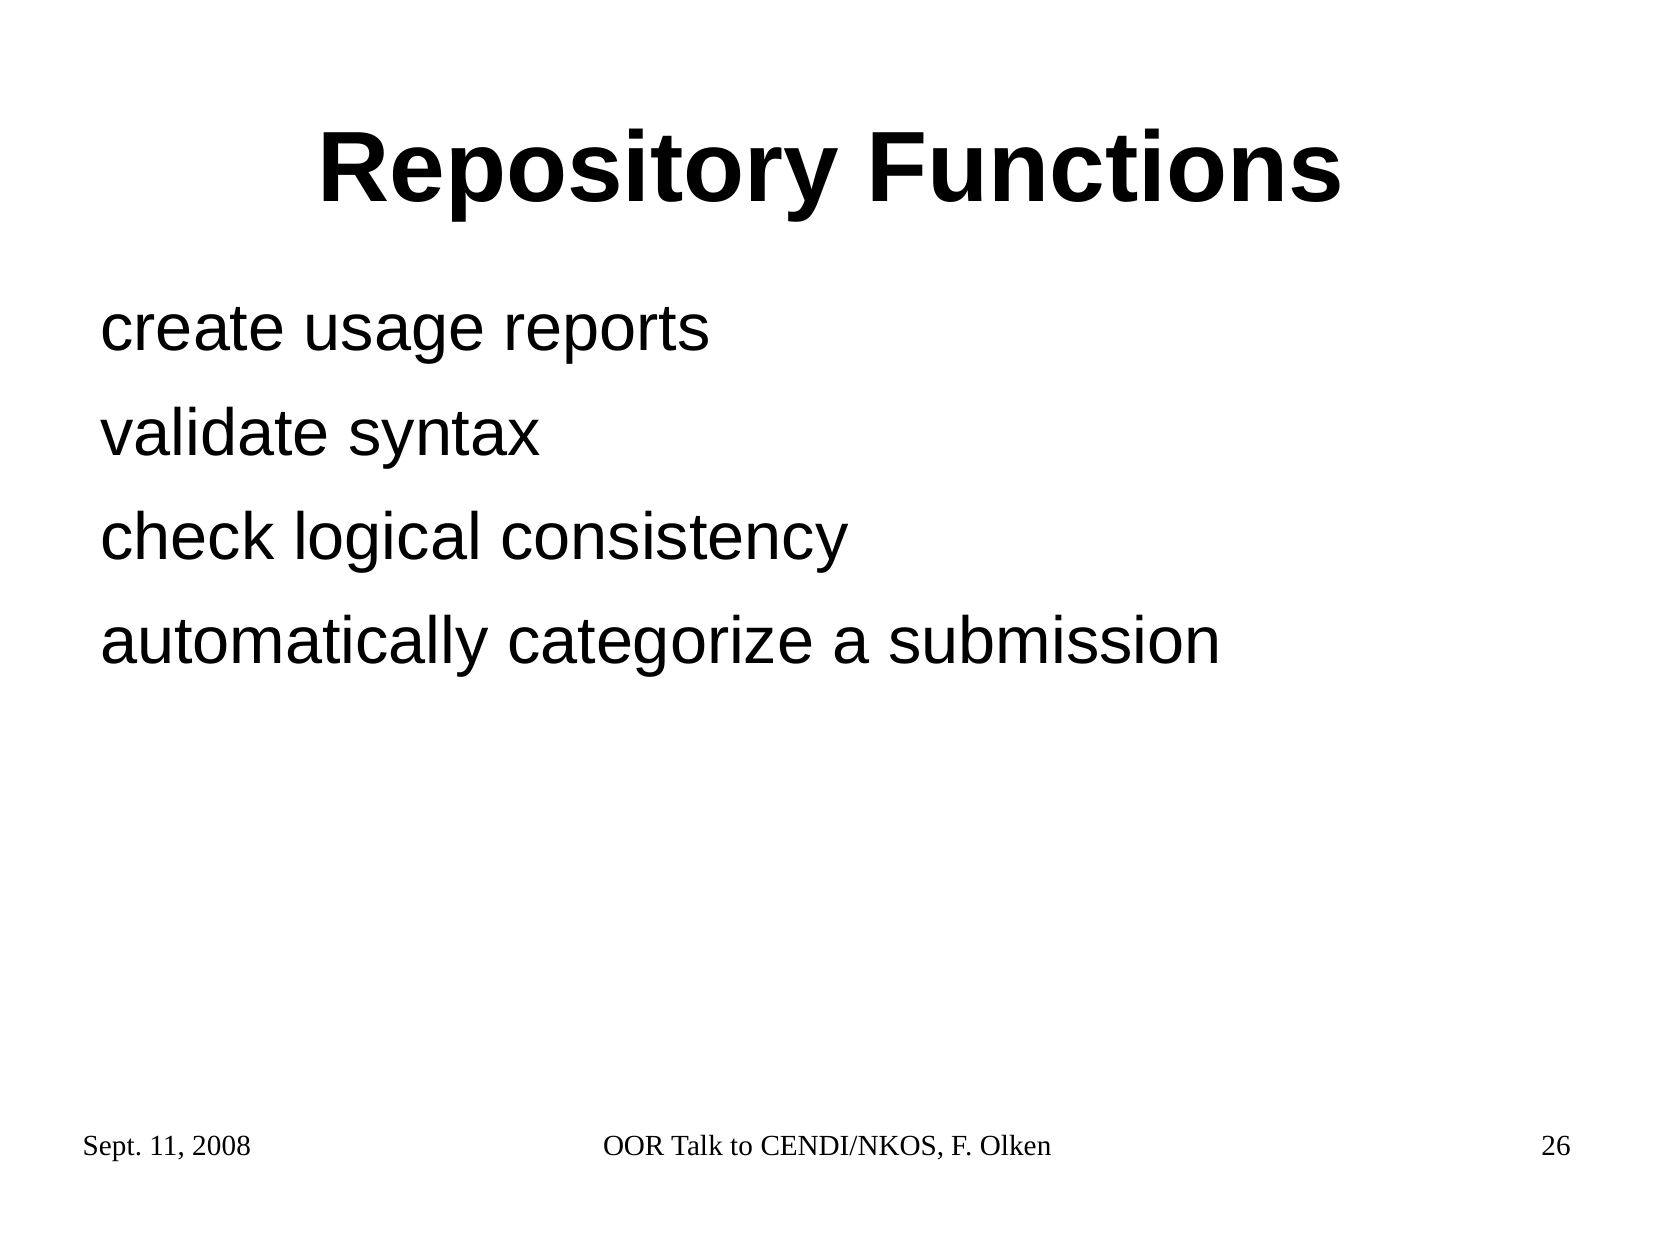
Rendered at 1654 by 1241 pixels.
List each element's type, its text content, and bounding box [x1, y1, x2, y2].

title Repository Functions [86, 70, 1576, 263]
list create usage reports validate syntax check logical consistency automatically categorize a submission [82, 290, 1571, 1094]
